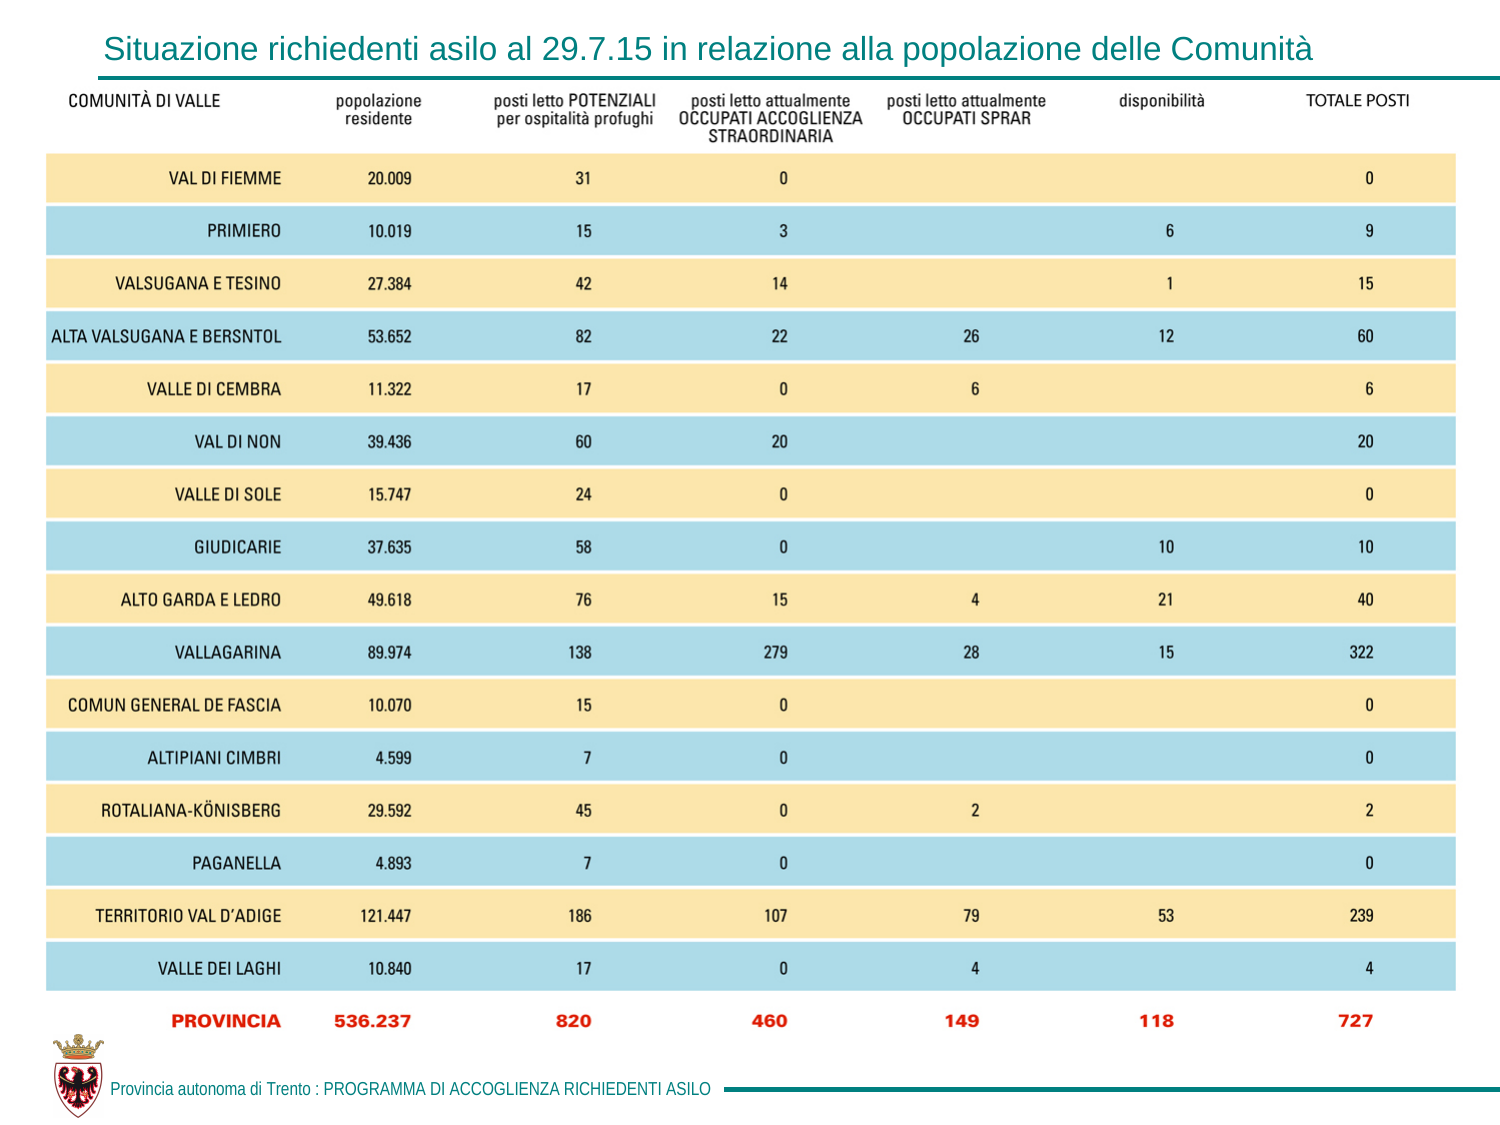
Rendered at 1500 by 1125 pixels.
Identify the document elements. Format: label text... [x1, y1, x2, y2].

text_box Provincia autonoma di Trento : PROGRAMMA DI ACCOGLIENZA RICHIEDENTI ASILO [104, 1068, 833, 1107]
picture [0, 30, 1500, 1118]
text_box Situazione richiedenti asilo al 29.7.15 in relazione alla popolazione delle Comunità [88, 18, 1388, 75]
